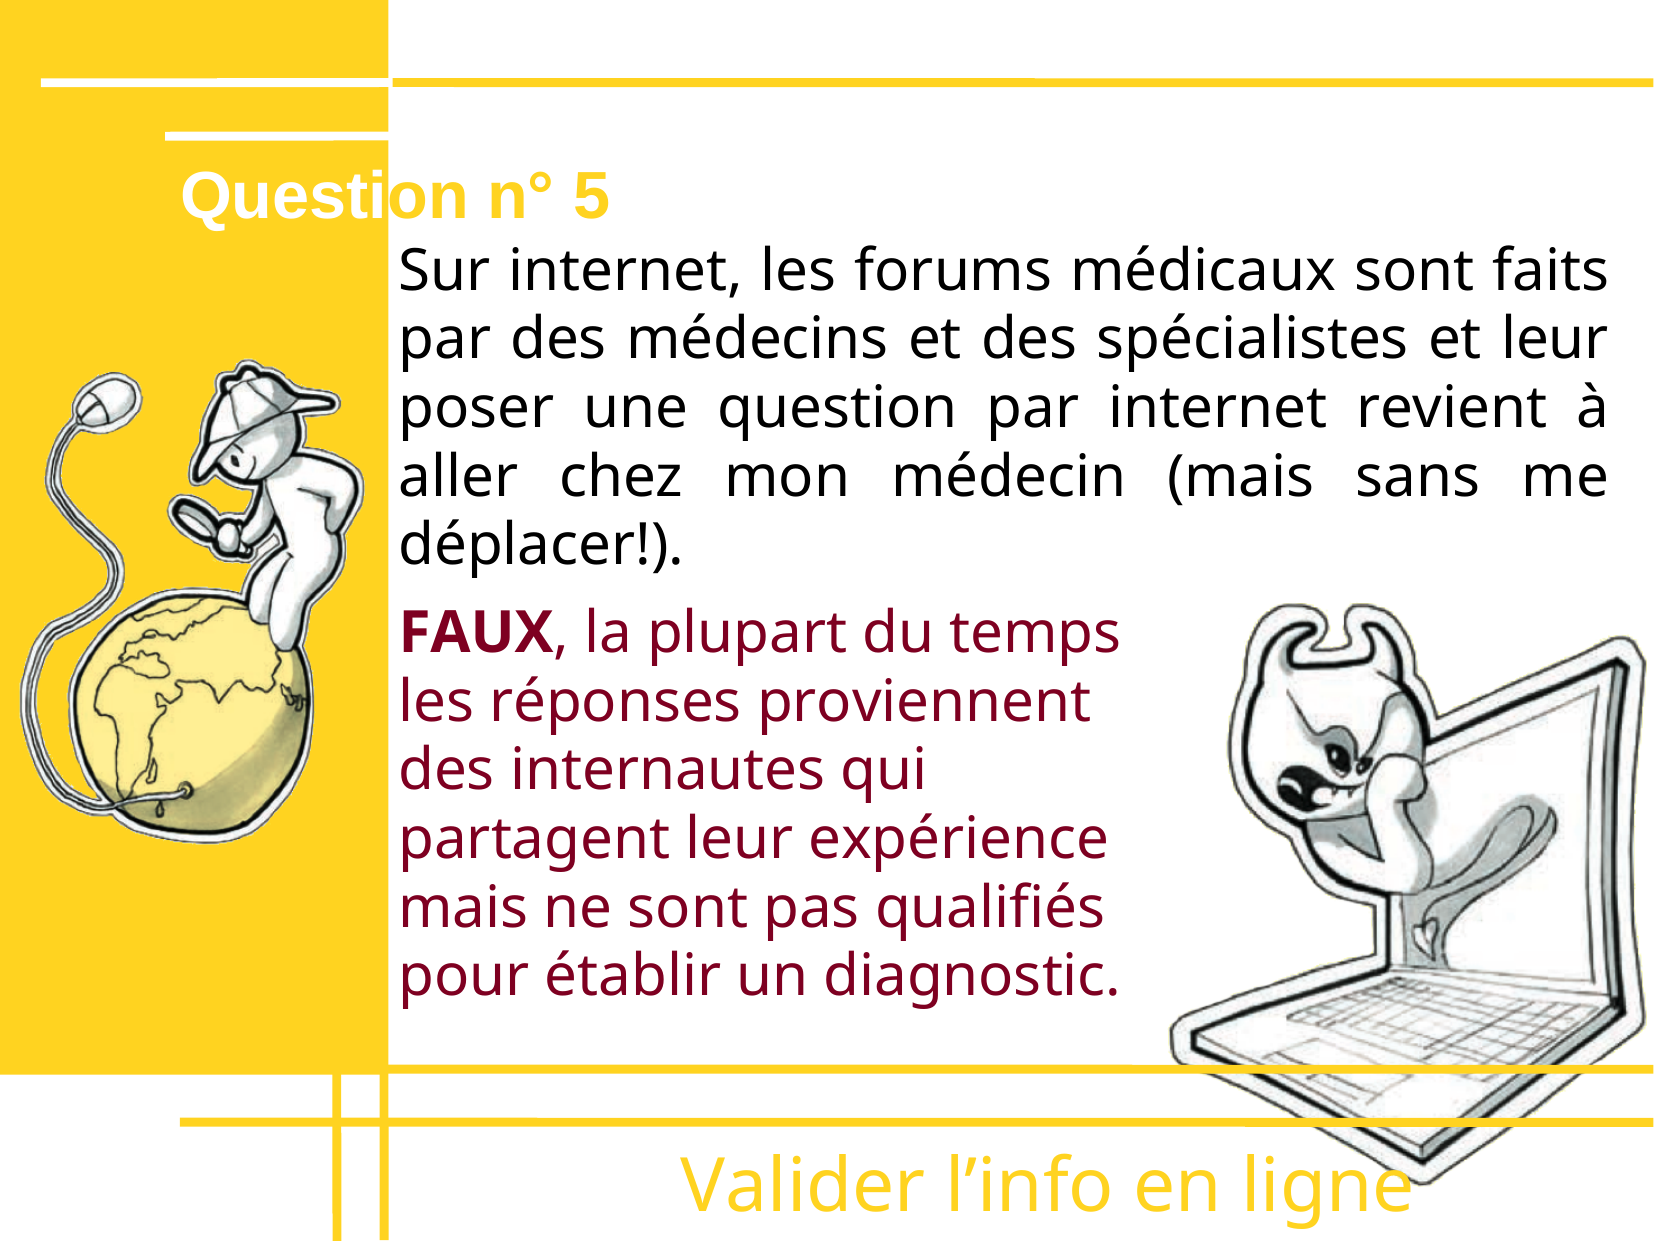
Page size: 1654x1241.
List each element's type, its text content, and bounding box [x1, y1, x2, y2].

text_box [0, 0, 379, 1064]
picture [1151, 1074, 1654, 1117]
text_box FAUX, la plupart du temps les réponses proviennent des internautes qui partagent leur expérience mais ne sont pas qualifiés pour établir un diagnostic. [383, 590, 1182, 1080]
picture [1182, 590, 1654, 1064]
text_box Valider lʼinfo en ligne [472, 1133, 1625, 1236]
picture [1151, 1127, 1654, 1207]
text_box Question n° 5 [165, 141, 1406, 243]
text_box Sur internet, les forums médicaux sont faits par des médecins et des spécialistes et leur poser une question par internet revient à aller chez mon médecin (mais sans me déplacer!). [389, 228, 1624, 582]
picture [6, 354, 379, 857]
